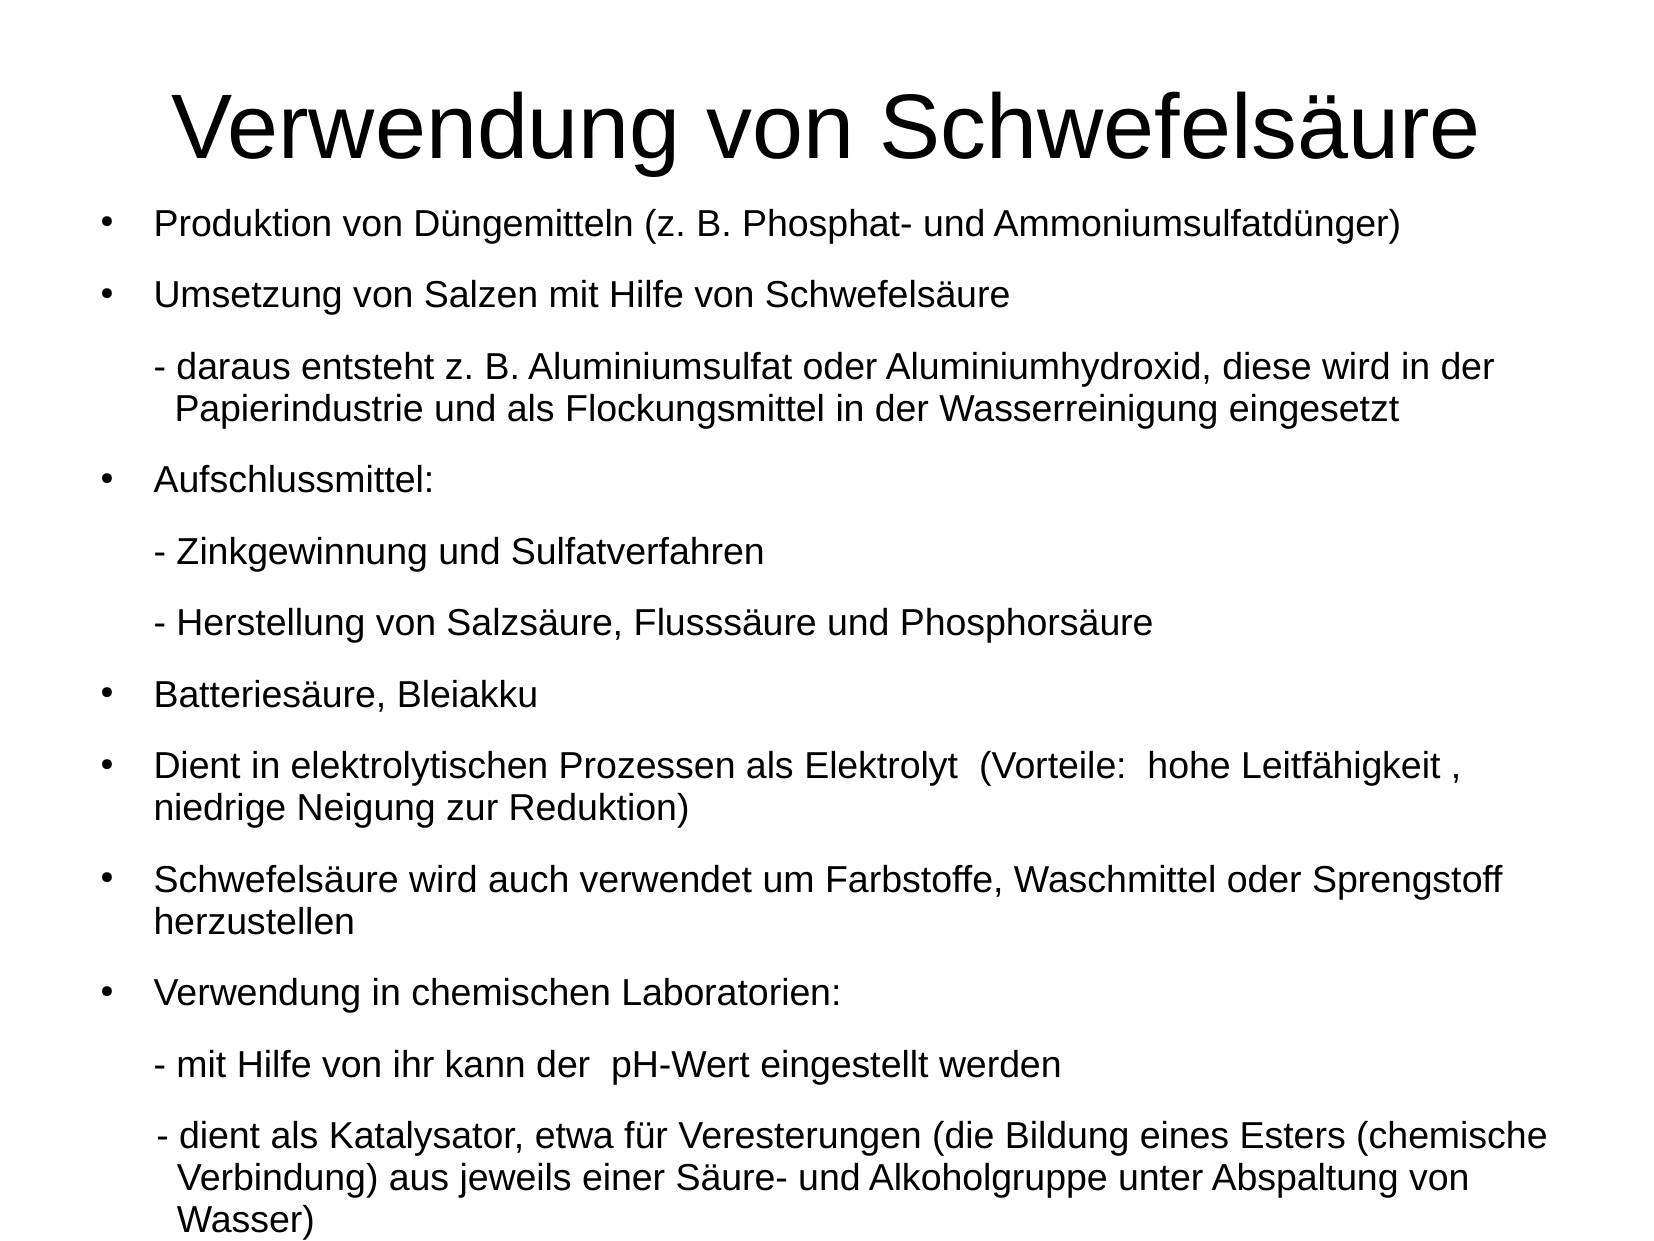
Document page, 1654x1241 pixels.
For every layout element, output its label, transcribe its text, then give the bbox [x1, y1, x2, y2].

list Produktion von Düngemitteln (z. B. Phosphat- und Ammoniumsulfatdünger) Umsetzung von Salzen mit Hilfe von Schwefelsäure - daraus entsteht z. B. Aluminiumsulfat oder Aluminiumhydroxid, diese wird in der Papierindustrie und als Flockungsmittel in der Wasserreinigung eingesetzt Aufschlussmittel: - Zinkgewinnung und Sulfatverfahren - Herstellung von Salzsäure, Flusssäure und Phosphorsäure Batteriesäure, Bleiakku Dient in elektrolytischen Prozessen als Elektrolyt (Vorteile: hohe Leitfähigkeit , niedrige Neigung zur Reduktion) Schwefelsäure wird auch verwendet um Farbstoffe, Waschmittel oder Sprengstoff herzustellen Verwendung in chemischen Laboratorien: - mit Hilfe von ihr kann der pH-Wert eingestellt werden - dient als Katalysator, etwa für Veresterungen (die Bildung eines Esters (chemische Verbindung) aus jeweils einer Säure- und Alkoholgruppe unter Abspaltung von Wasser) [82, 202, 1571, 1241]
title Verwendung von Schwefelsäure [82, 23, 1571, 202]
